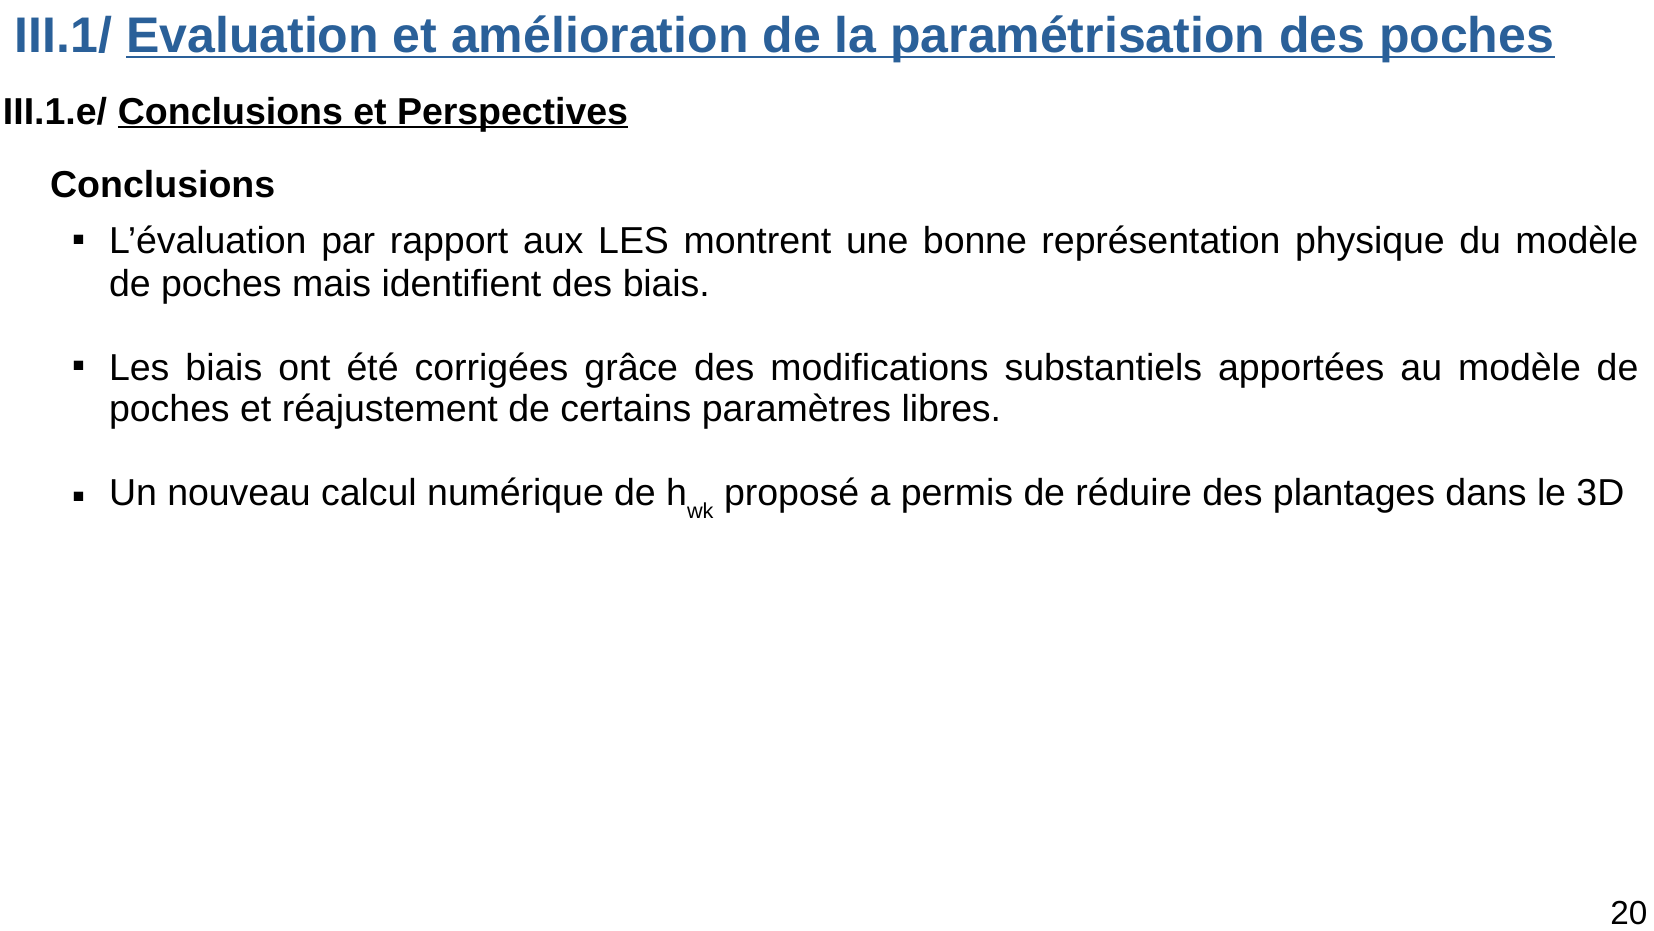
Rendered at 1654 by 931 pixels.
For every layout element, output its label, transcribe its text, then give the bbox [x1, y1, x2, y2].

text_box L’évaluation par rapport aux LES montrent une bonne représentation physique du modèle de poches mais identifient des biais. Les biais ont été corrigées grâce des modifications substantiels apportées au modèle de poches et réajustement de certains paramètres libres. Un nouveau calcul numérique de hwk proposé a permis de réduire des plantages dans le 3D [59, 212, 1654, 657]
text_box III.1.e/ Conclusions et Perspectives [0, 83, 1642, 154]
text_box 20 [1595, 887, 1654, 931]
text_box Conclusions [0, 155, 1654, 213]
text_box III.1/ Evaluation et amélioration de la paramétrisation des poches [0, 0, 1654, 83]
